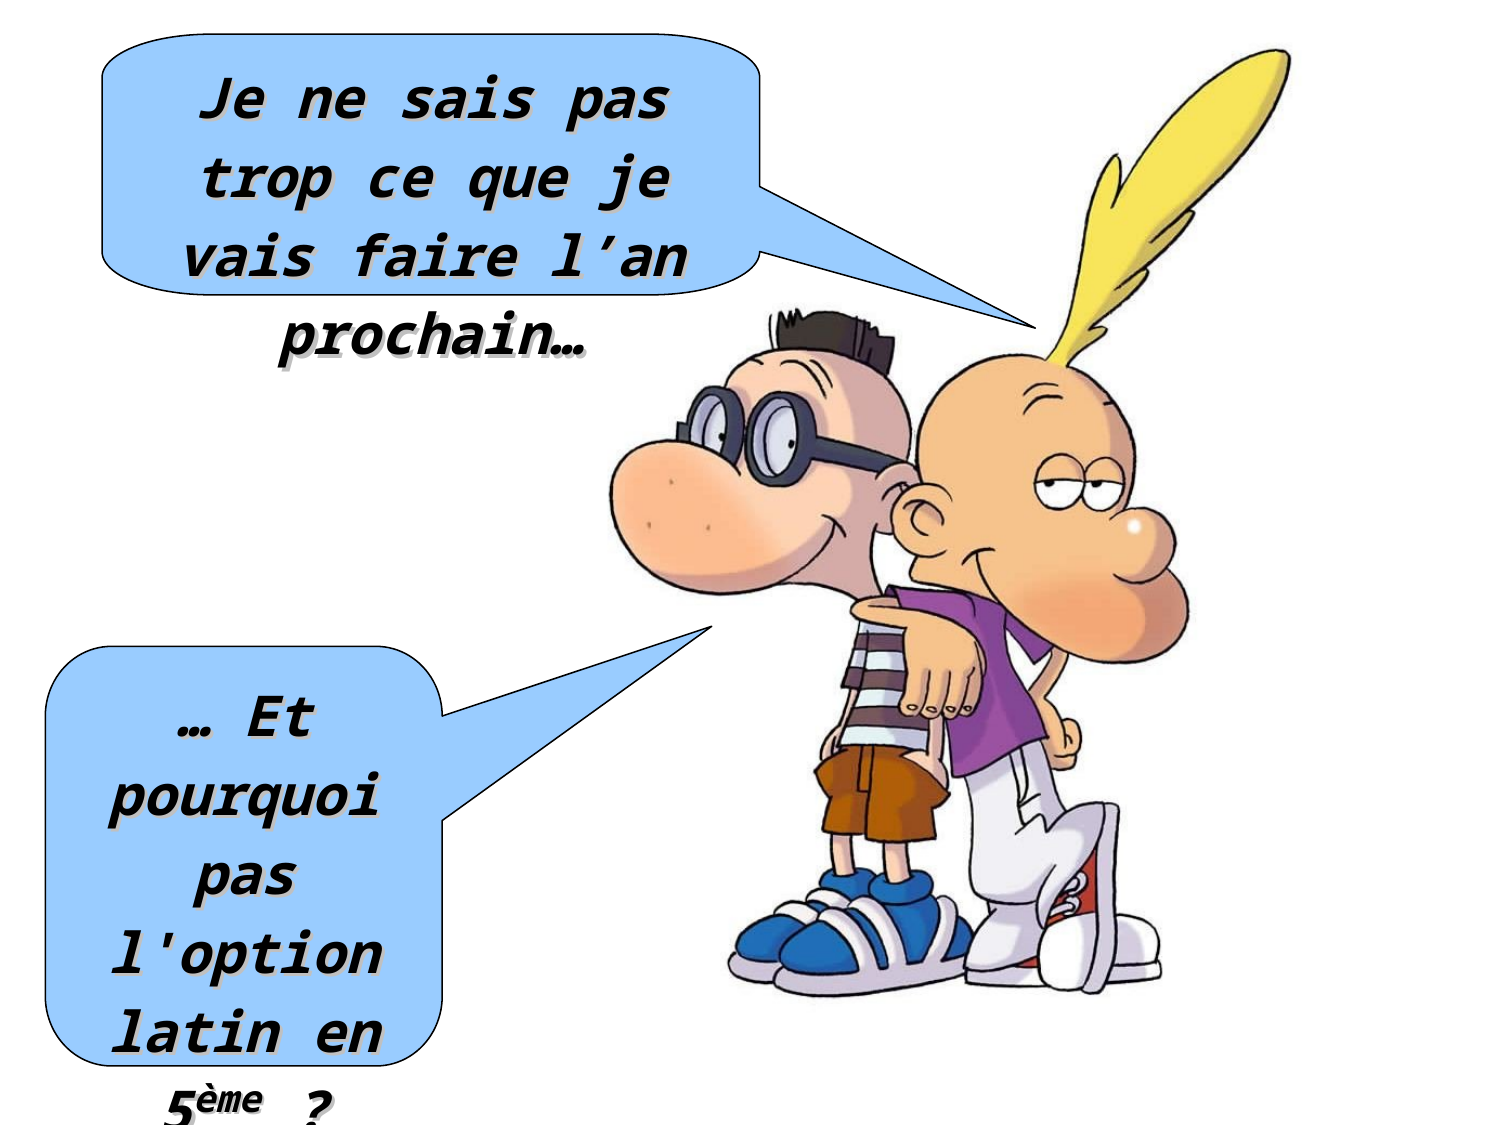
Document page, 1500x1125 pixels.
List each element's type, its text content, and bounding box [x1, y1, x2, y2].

picture [521, 0, 1366, 1125]
text_box … Et pourquoi pas l'option latin en 5ème ? [45, 626, 712, 1066]
text_box Je ne sais pas trop ce que je vais faire l’an prochain… [102, 34, 1036, 329]
